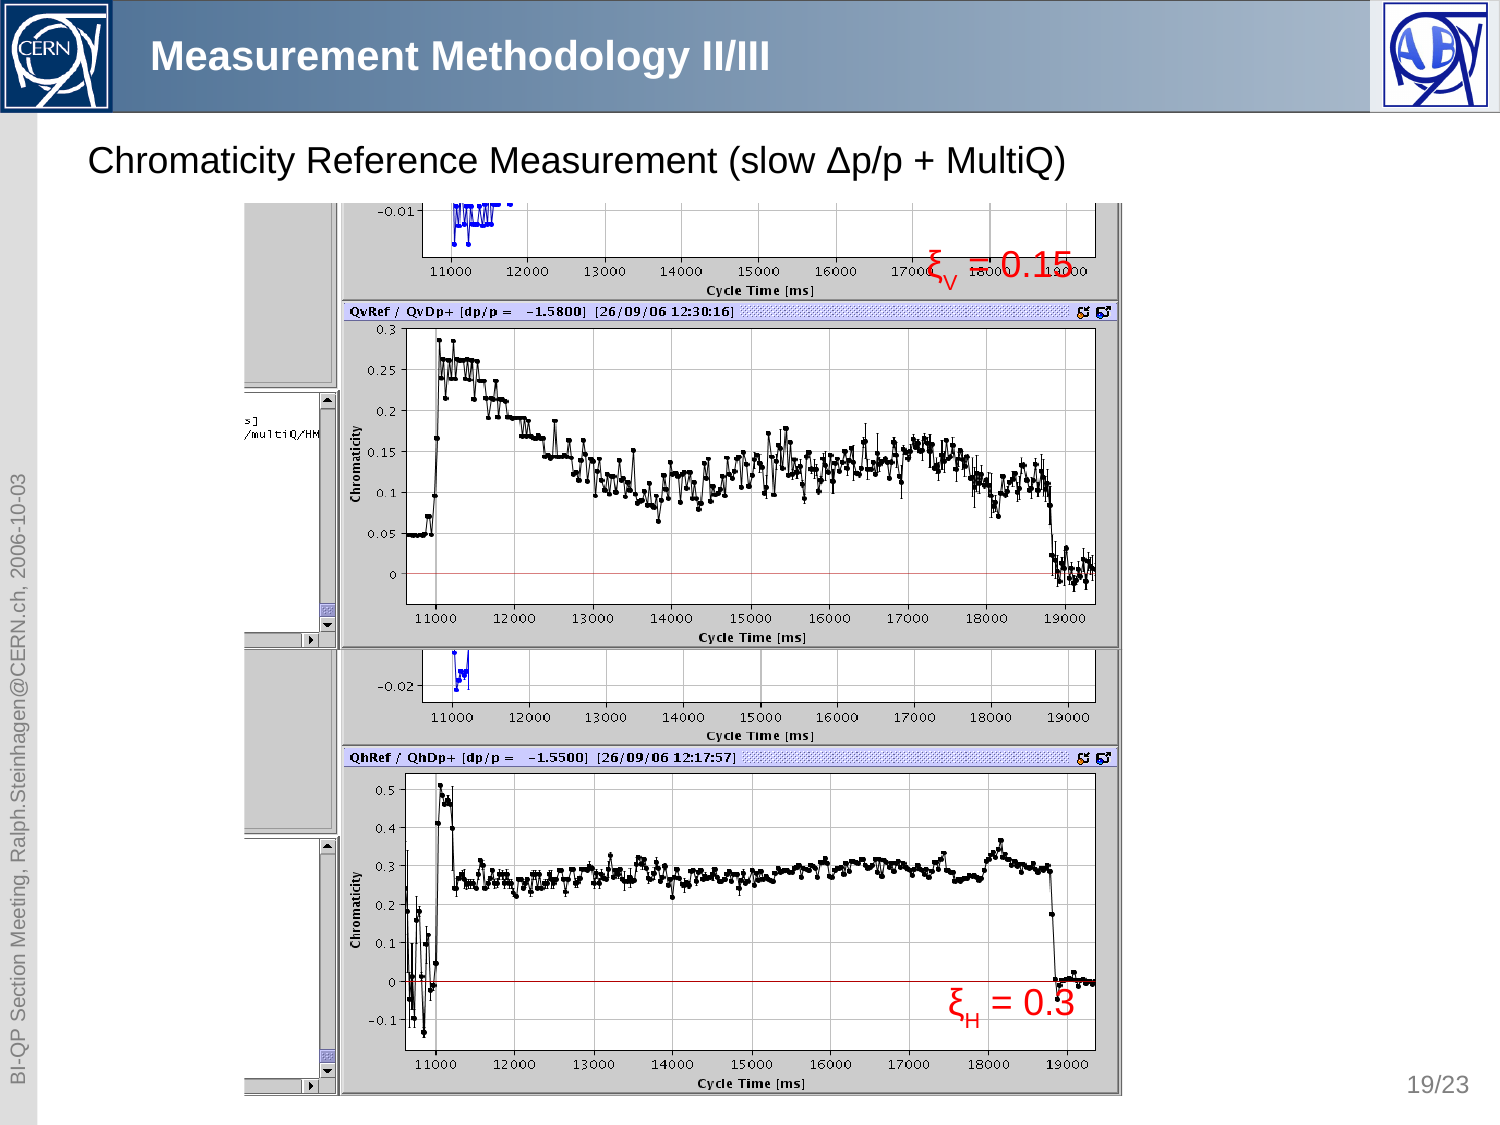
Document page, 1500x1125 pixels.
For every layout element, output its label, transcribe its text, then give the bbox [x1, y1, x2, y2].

picture [1382, 1, 1489, 108]
picture [0, 0, 113, 113]
picture [244, 203, 1123, 1096]
list Chromaticity Reference Measurement (slow Δp/p + MultiQ) [87, 137, 1438, 1030]
text_box ξV = 0.15 [911, 236, 1089, 303]
title Measurement Methodology II/III [150, 0, 1201, 113]
text_box ξH = 0.3 [933, 974, 1091, 1041]
